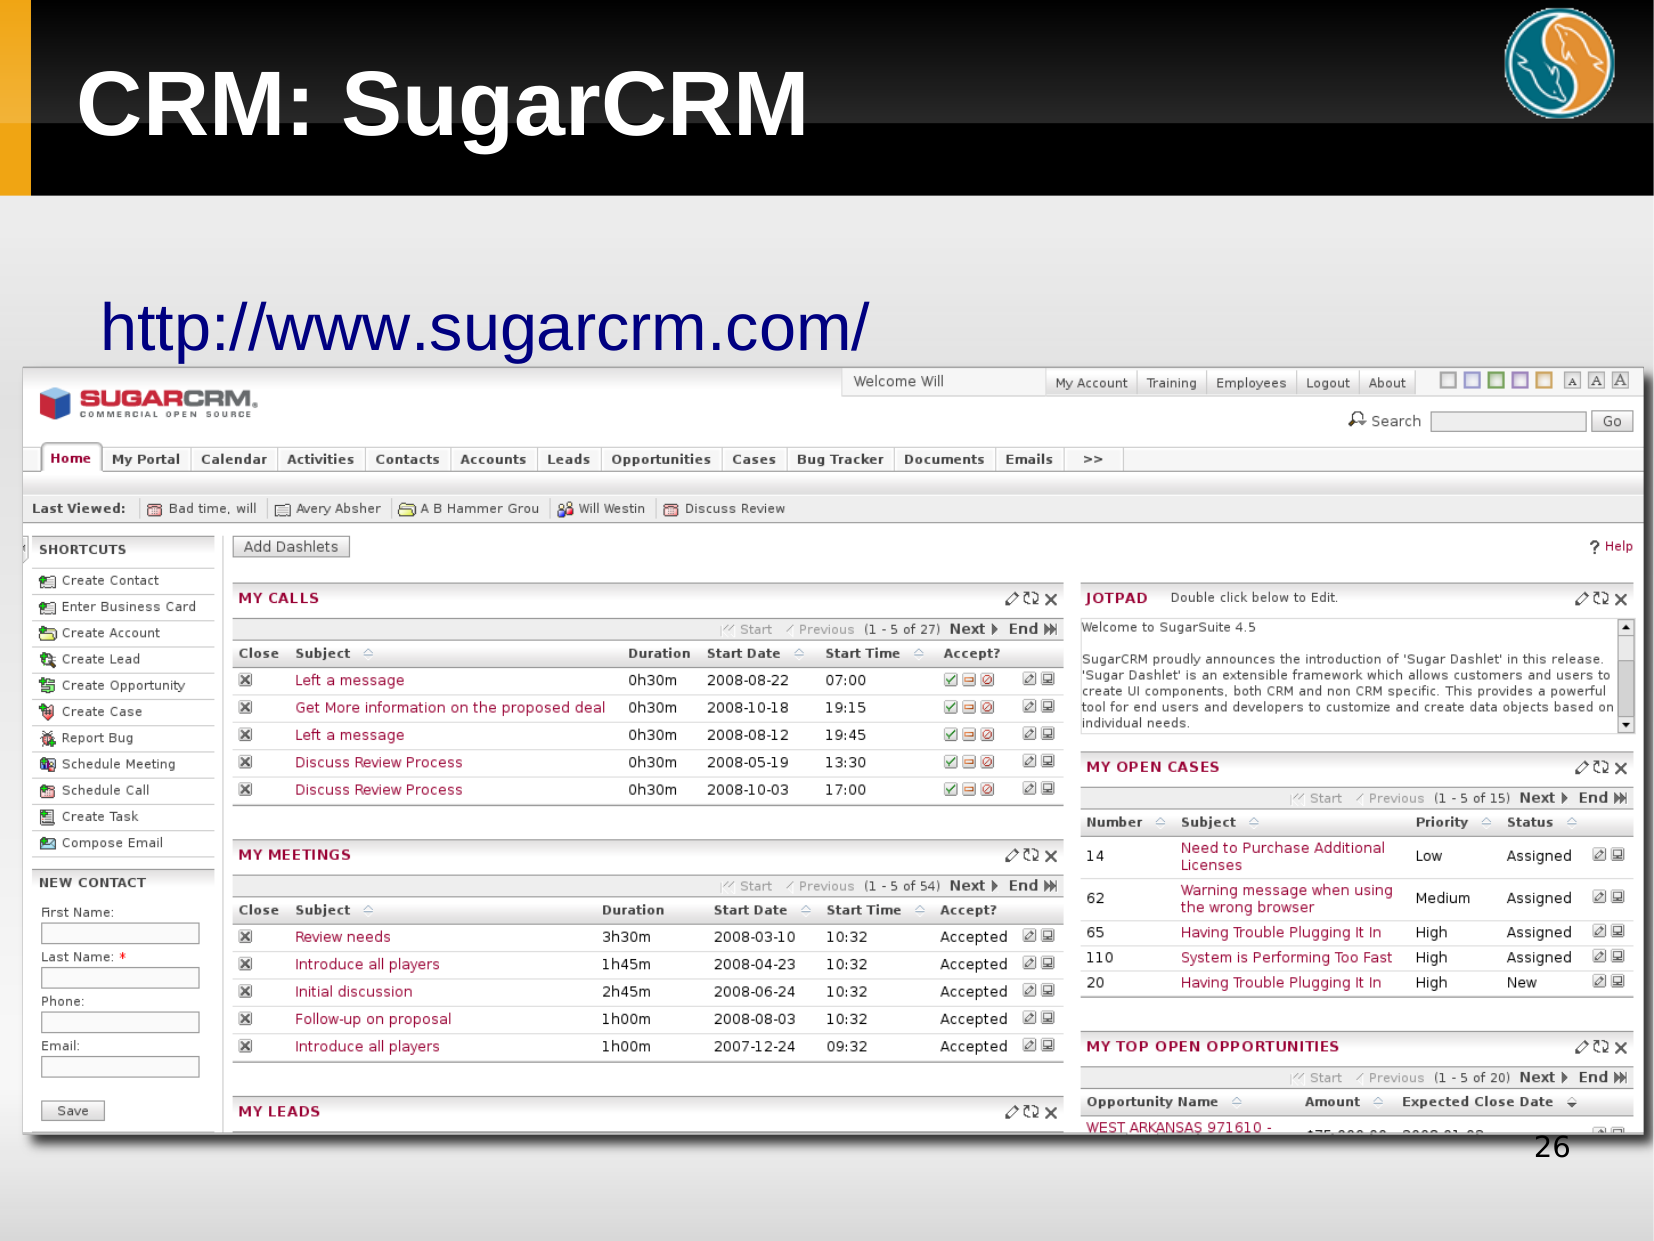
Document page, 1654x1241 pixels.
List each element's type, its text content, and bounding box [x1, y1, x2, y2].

picture [0, 0, 1654, 1241]
title CRM: SugarCRM [76, 7, 1565, 200]
list http://www.sugarcrm.com/ [82, 290, 1571, 359]
